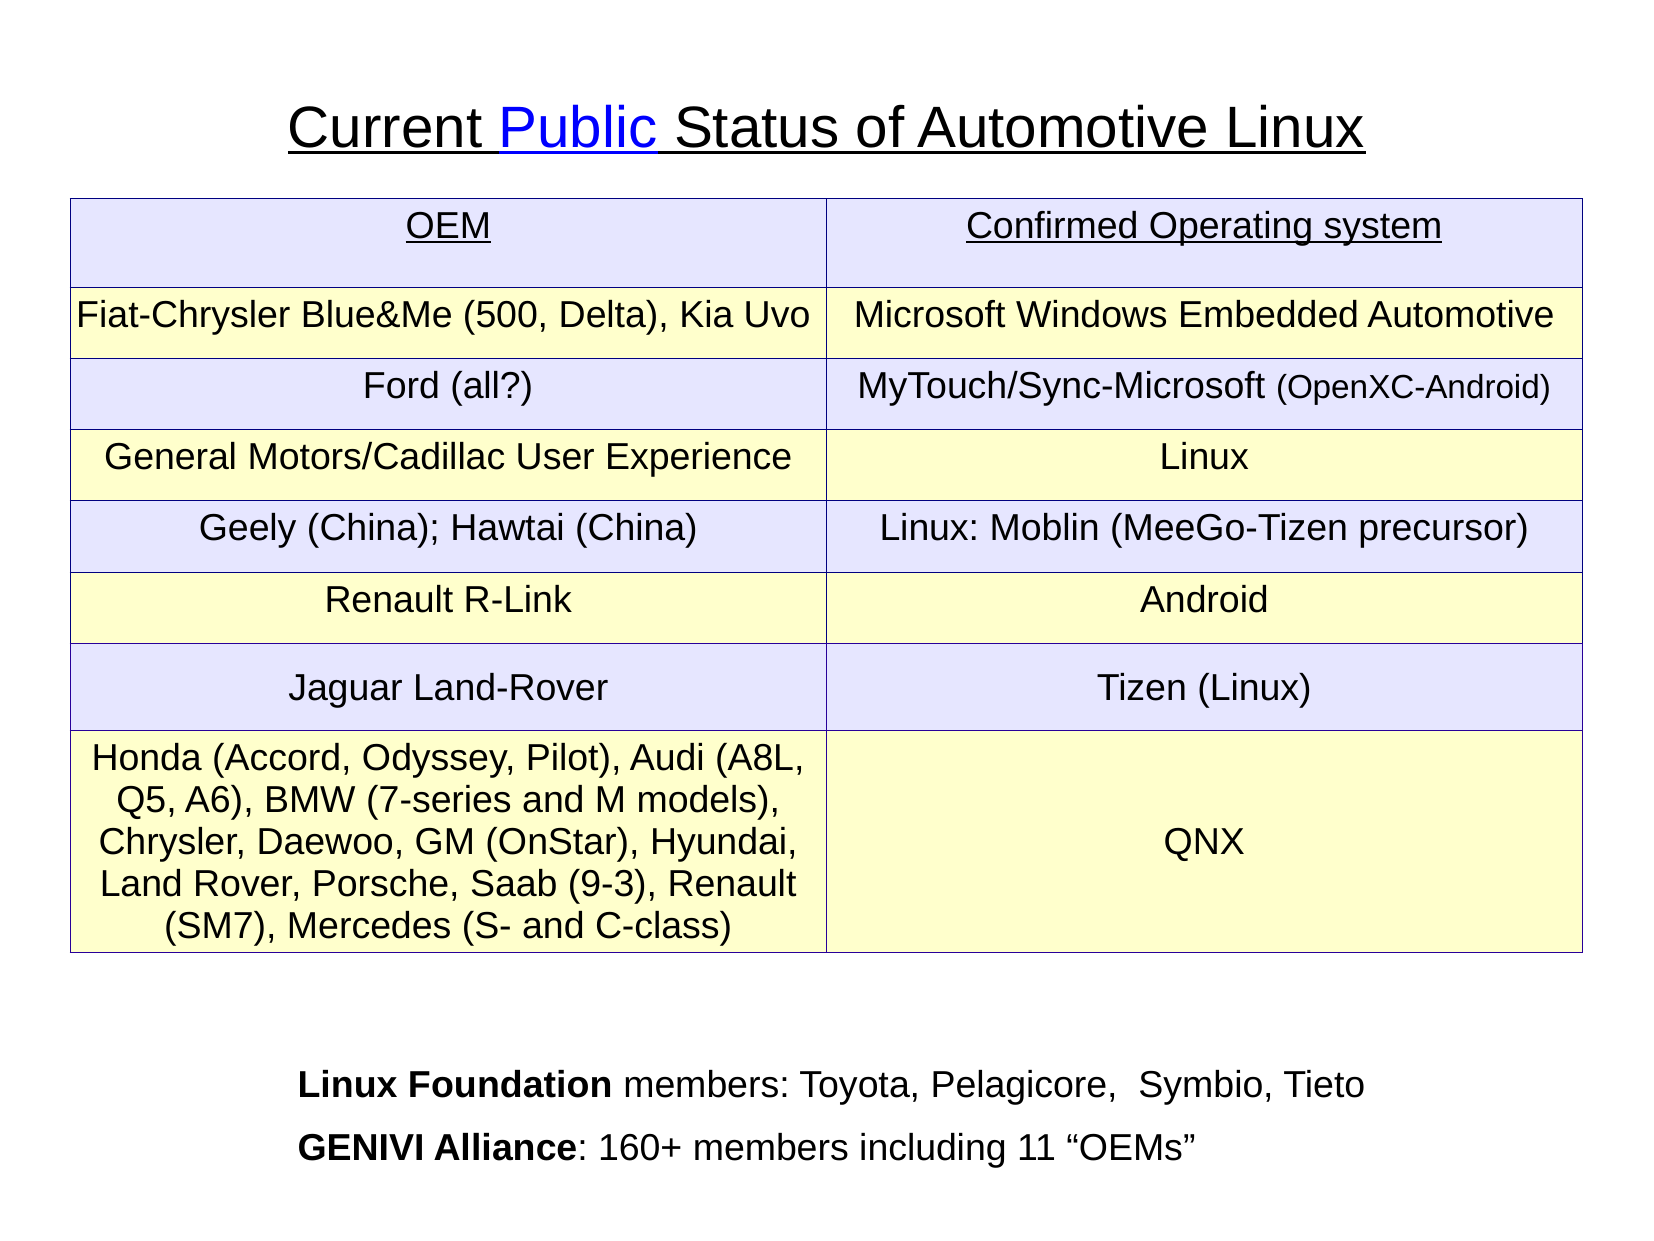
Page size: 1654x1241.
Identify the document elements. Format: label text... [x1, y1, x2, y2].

table_cell Android [827, 573, 1582, 643]
table_cell QNX [827, 731, 1582, 952]
table_header OEM [71, 199, 826, 287]
table_cell Linux [827, 430, 1582, 500]
table_cell General Motors/Cadillac User Experience [71, 430, 826, 500]
table_cell Tizen (Linux) [827, 644, 1582, 730]
table_header Confirmed Operating system [827, 199, 1582, 287]
table_cell Renault R-Link [71, 573, 826, 643]
table_cell Linux: Moblin (MeeGo-Tizen precursor) [827, 501, 1582, 572]
table_cell Geely (China); Hawtai (China) [71, 501, 826, 572]
table_cell Honda (Accord, Odyssey, Pilot), Audi (A8L, Q5, A6), BMW (7-series and M models), Chrysler, Daewoo, GM (OnStar), Hyundai, Land Rover, Porsche, Saab (9-3), Renault (SM7), Mercedes (S- and C-class) [71, 731, 826, 952]
table_cell Jaguar Land-Rover [71, 644, 826, 730]
table_cell Fiat-Chrysler Blue&Me (500, Delta), Kia Uvo [71, 288, 826, 358]
table_cell MyTouch/Sync-Microsoft (OpenXC-Android) [827, 359, 1582, 429]
text_box Linux Foundation members: Toyota, Pelagicore, Symbio, Tieto GENIVI Alliance: 160+ members including 11 “OEMs” [282, 1035, 1381, 1155]
table_cell Microsoft Windows Embedded Automotive [827, 288, 1582, 358]
table_cell Ford (all?) [71, 359, 826, 429]
text_box Current Public Status of Automotive Linux [273, 87, 1381, 168]
